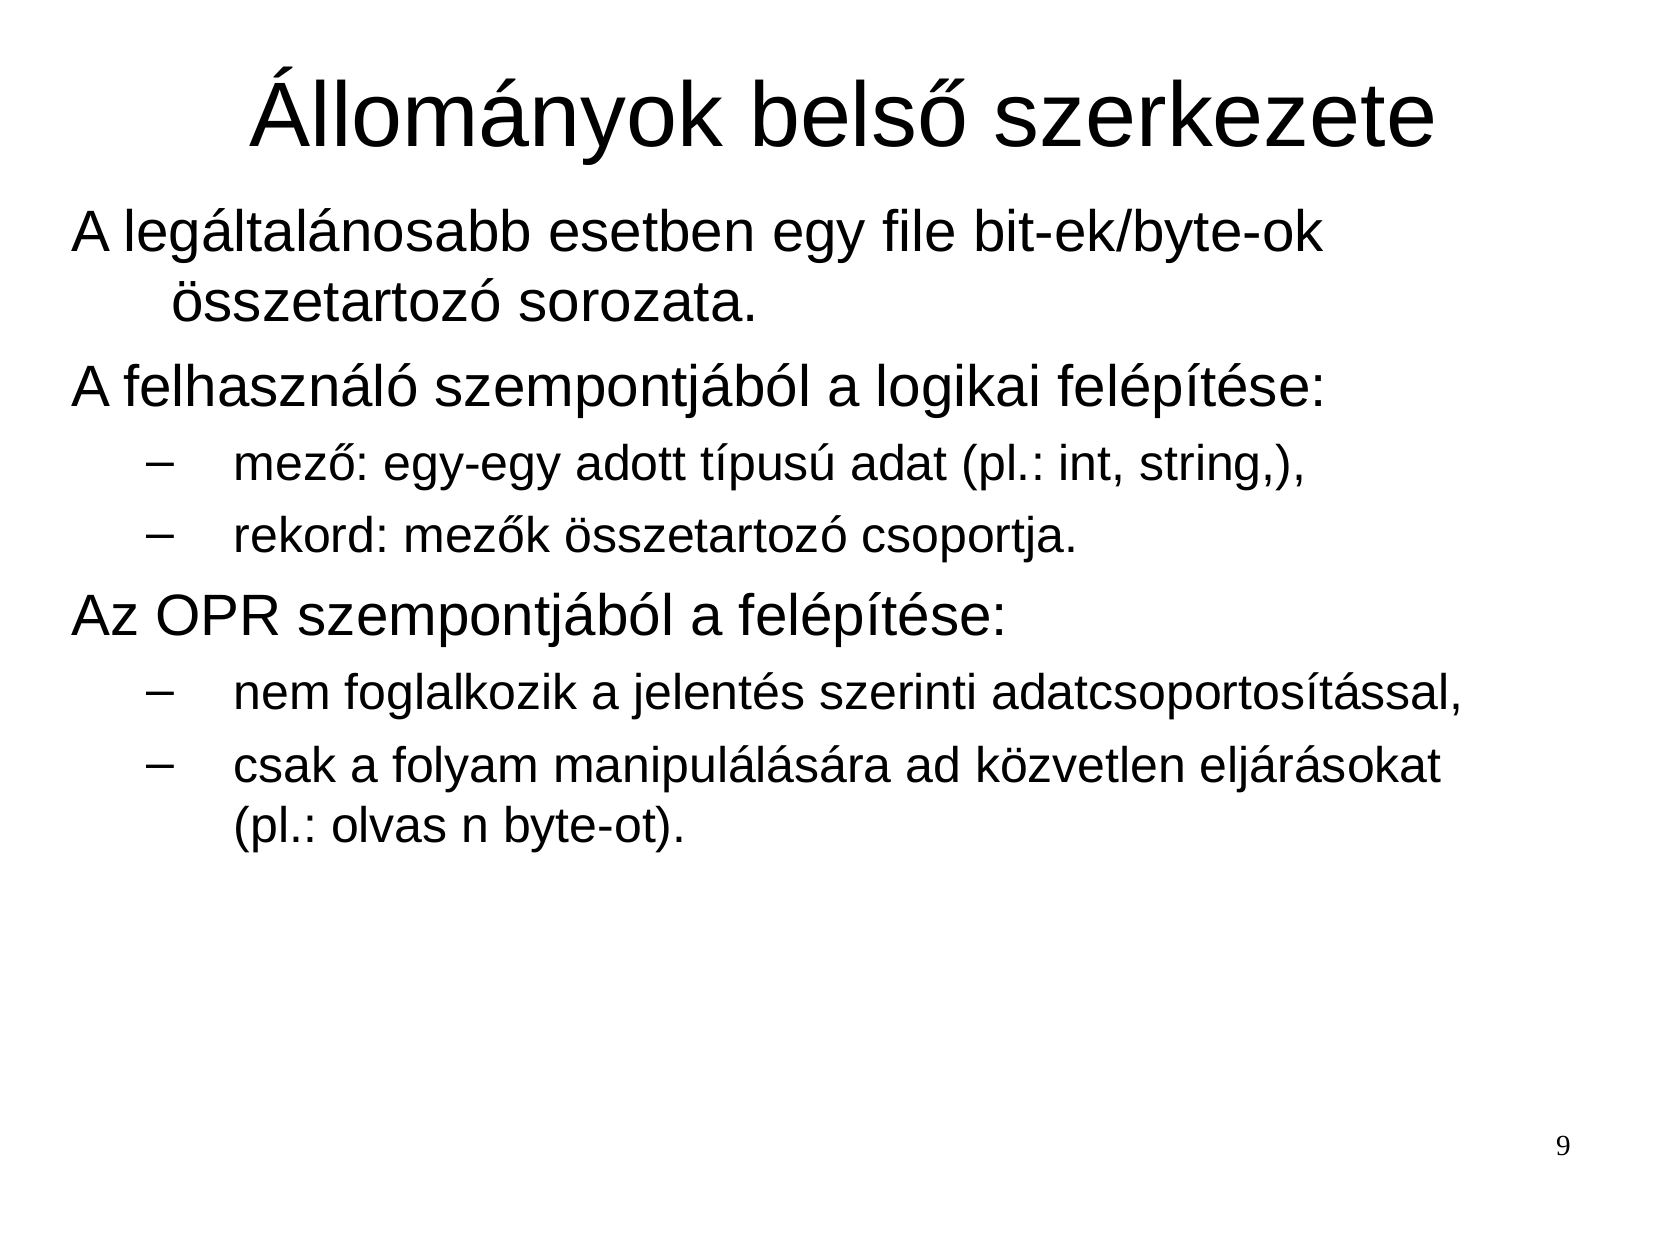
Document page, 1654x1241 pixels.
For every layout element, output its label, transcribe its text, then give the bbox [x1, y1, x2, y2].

list A legáltalánosabb esetben egy file bit-ek/byte-ok összetartozó sorozata. A felhasználó szempontjából a logikai felépítése: mező: egy-egy adott típusú adat (pl.: int, string,), rekord: mezők összetartozó csoportja. Az OPR szempontjából a felépítése: nem foglalkozik a jelentés szerinti adatcsoportosítással, csak a folyam manipulálására ad közvetlen eljárásokat (pl.: olvas n byte-ot). [56, 185, 1654, 1201]
title Állományok belső szerkezete [124, 6, 1530, 185]
